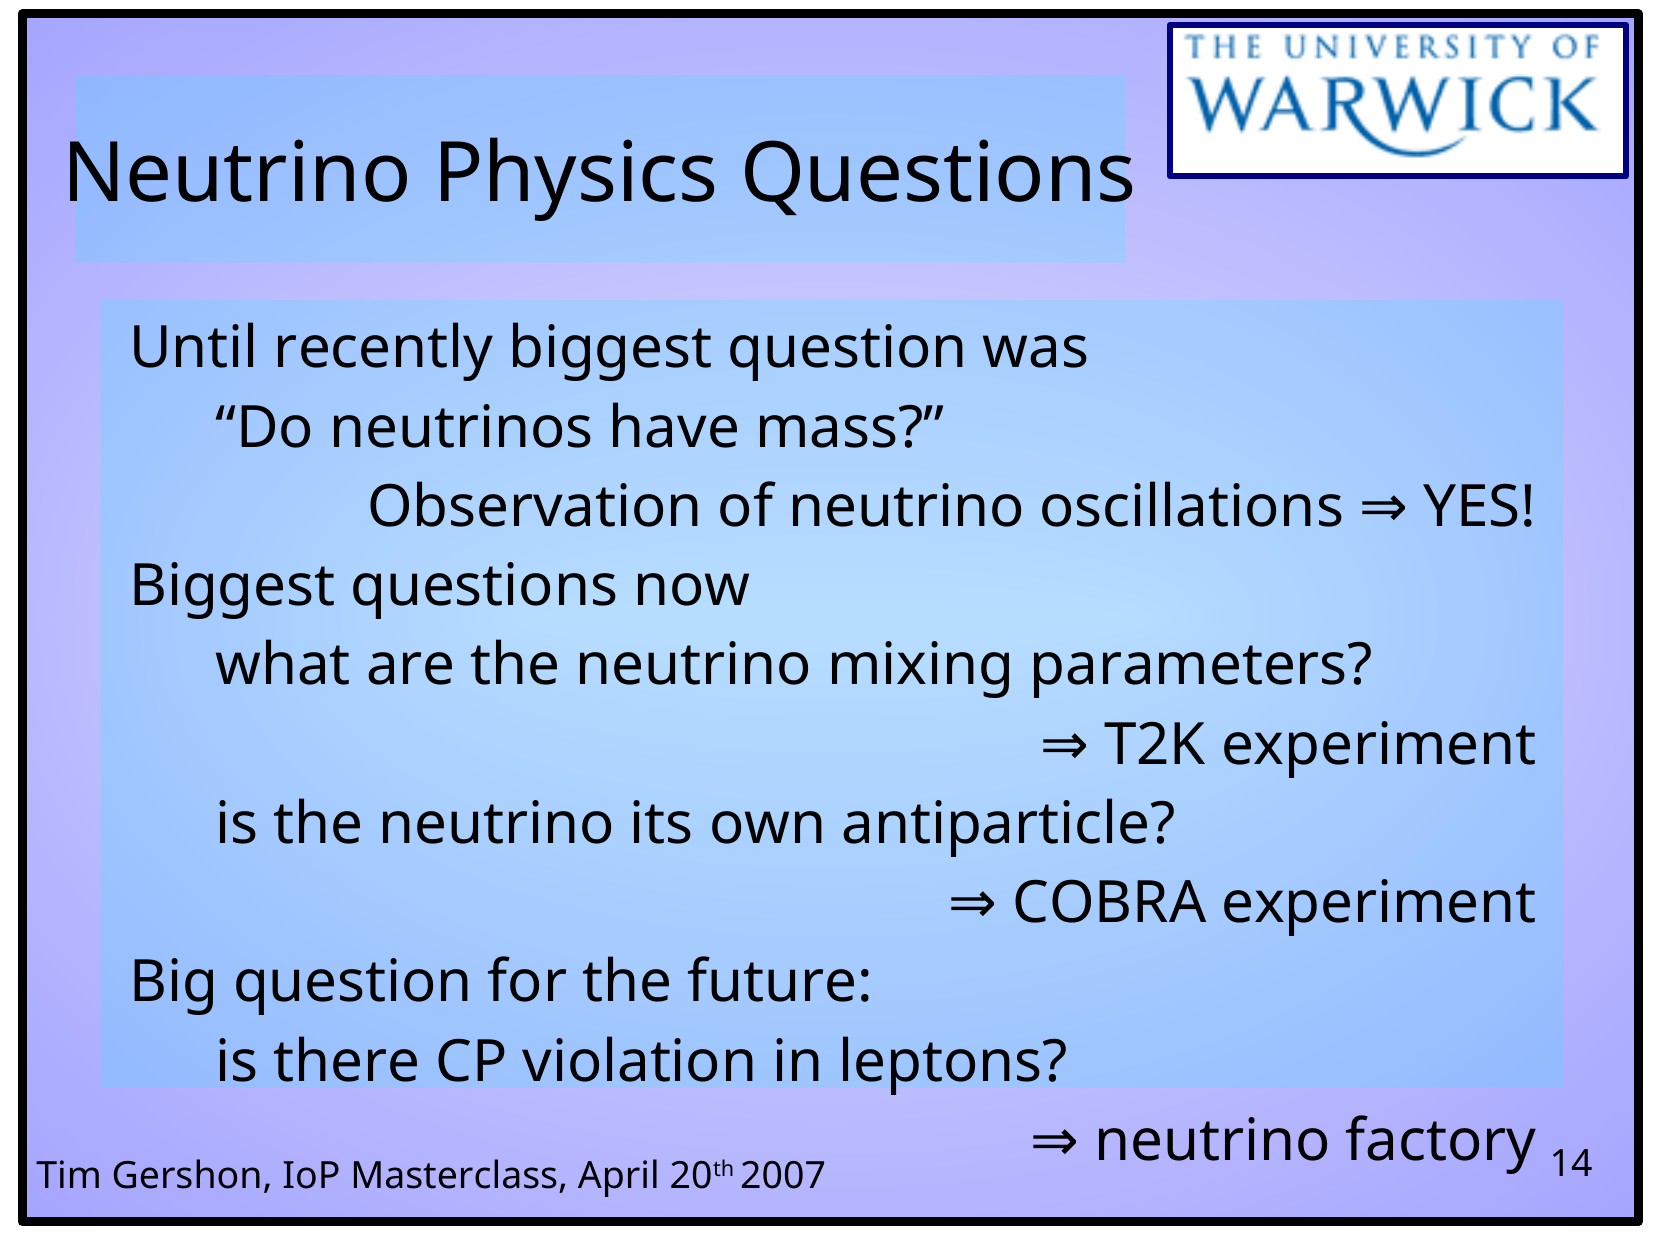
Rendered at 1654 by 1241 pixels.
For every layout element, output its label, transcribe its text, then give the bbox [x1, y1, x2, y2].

text_box [22, 13, 1639, 1222]
text_box Neutrino Physics Questions [75, 75, 1126, 263]
text_box Until recently biggest question was “Do neutrinos have mass?” Observation of neutrino oscillations ⇒ YES! Biggest questions now what are the neutrino mixing parameters? ⇒ T2K experiment is the neutrino its own antiparticle? ⇒ COBRA experiment Big question for the future: is there CP violation in leptons? ⇒ neutrino factory [79, 298, 1552, 1089]
picture [1172, 27, 1623, 174]
text_box <number> [1533, 1125, 1609, 1201]
text_box Tim Gershon, IoP Masterclass, April 20th 2007 [37, 1136, 826, 1212]
